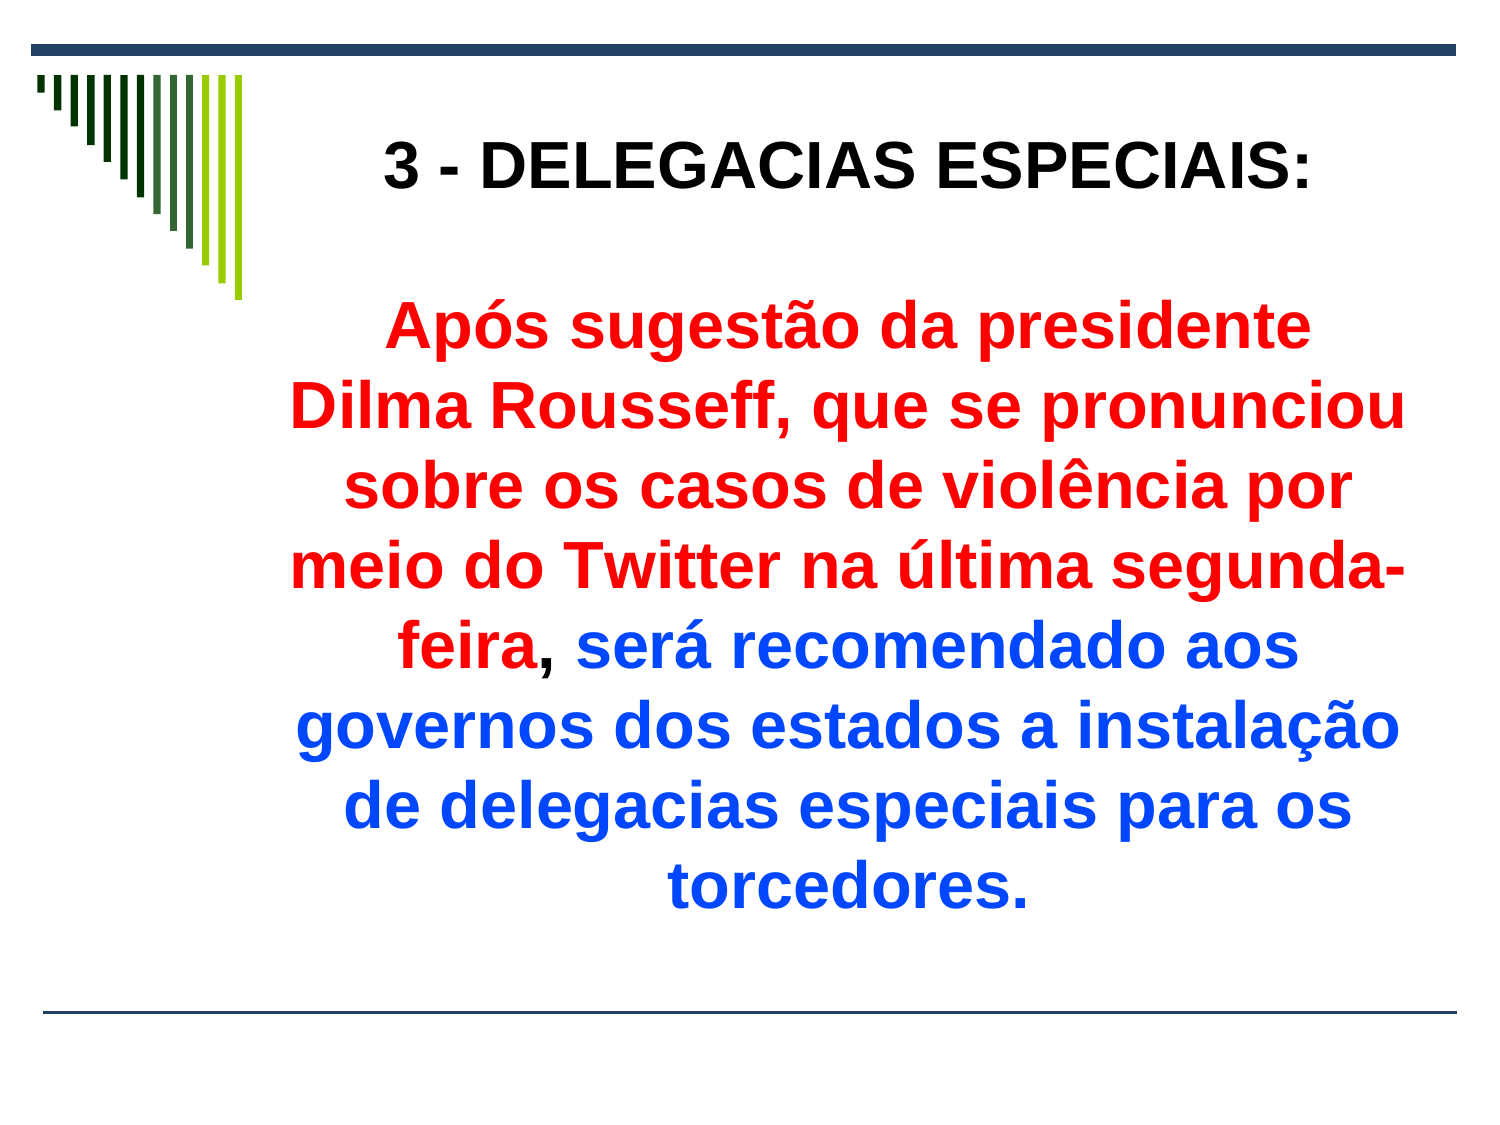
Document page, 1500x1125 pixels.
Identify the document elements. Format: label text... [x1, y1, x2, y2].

title 3 - DELEGACIAS ESPECIAIS: Após sugestão da presidente Dilma Rousseff, que se pronunciou sobre os casos de violência por meio do Twitter na última segunda-feira, será recomendado aos governos dos estados a instalação de delegacias especiais para os torcedores. [274, 75, 1425, 969]
